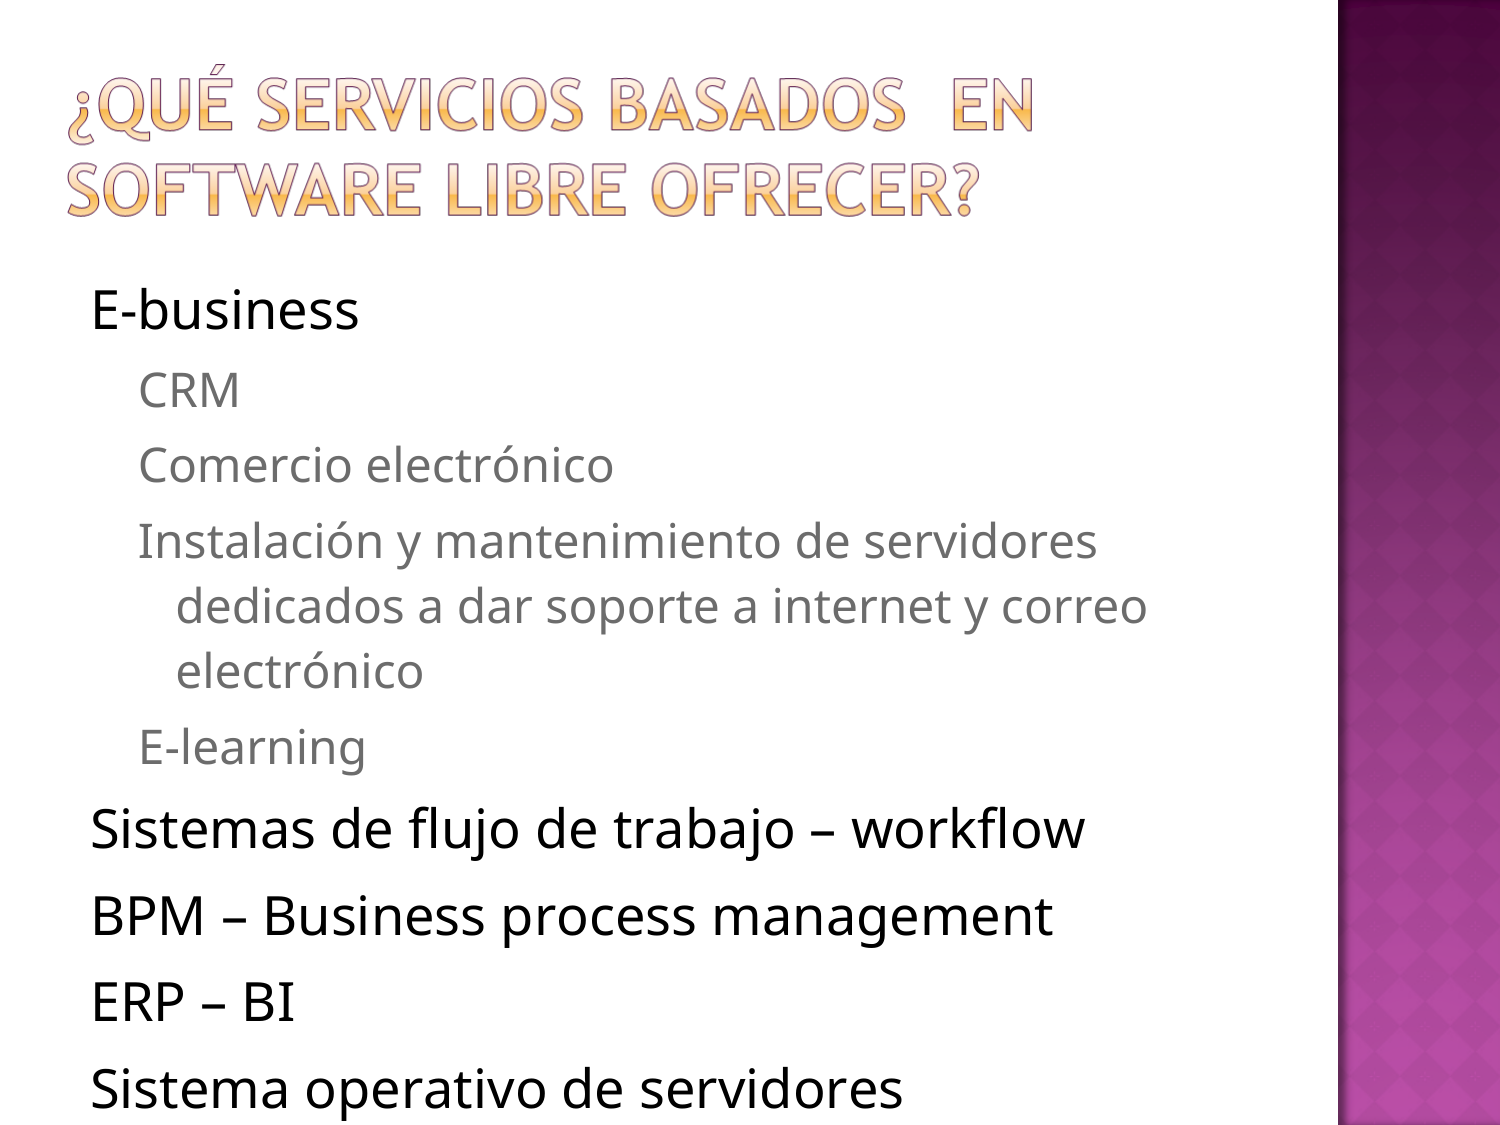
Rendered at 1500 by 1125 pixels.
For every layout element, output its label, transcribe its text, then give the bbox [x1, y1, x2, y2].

list E-business CRM Comercio electrónico Instalación y mantenimiento de servidores dedicados a dar soporte a internet y correo electrónico E-learning Sistemas de flujo de trabajo – workflow BPM – Business process management ERP – BI Sistema operativo de servidores [75, 263, 1263, 1125]
text_box [22, 38, 1247, 317]
picture [1337, 0, 1500, 1125]
